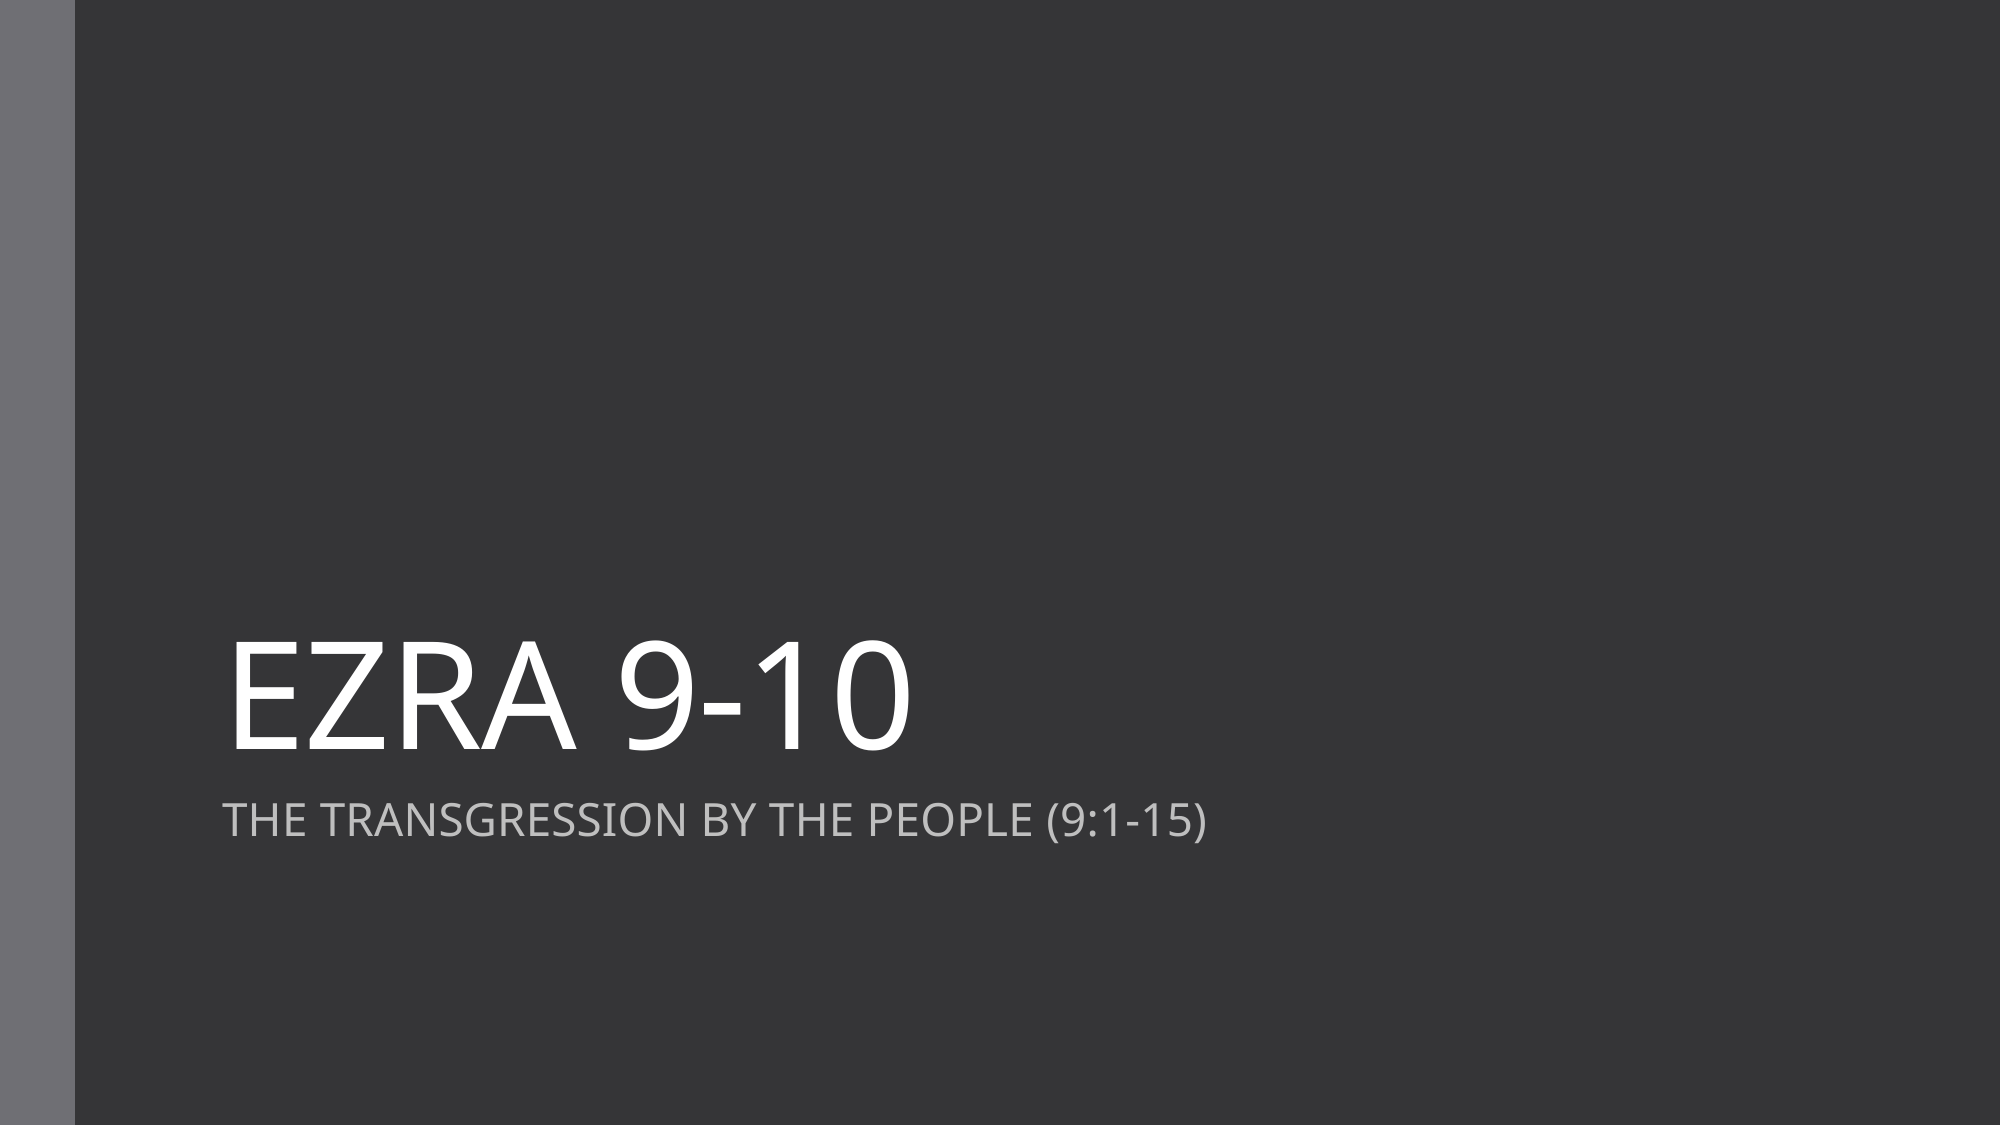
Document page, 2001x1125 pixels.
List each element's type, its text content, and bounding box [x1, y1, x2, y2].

subtitle THE TRANSGRESSION BY THE PEOPLE (9:1-15) [206, 787, 1752, 1066]
title EZRA 9-10 [206, 124, 1752, 787]
